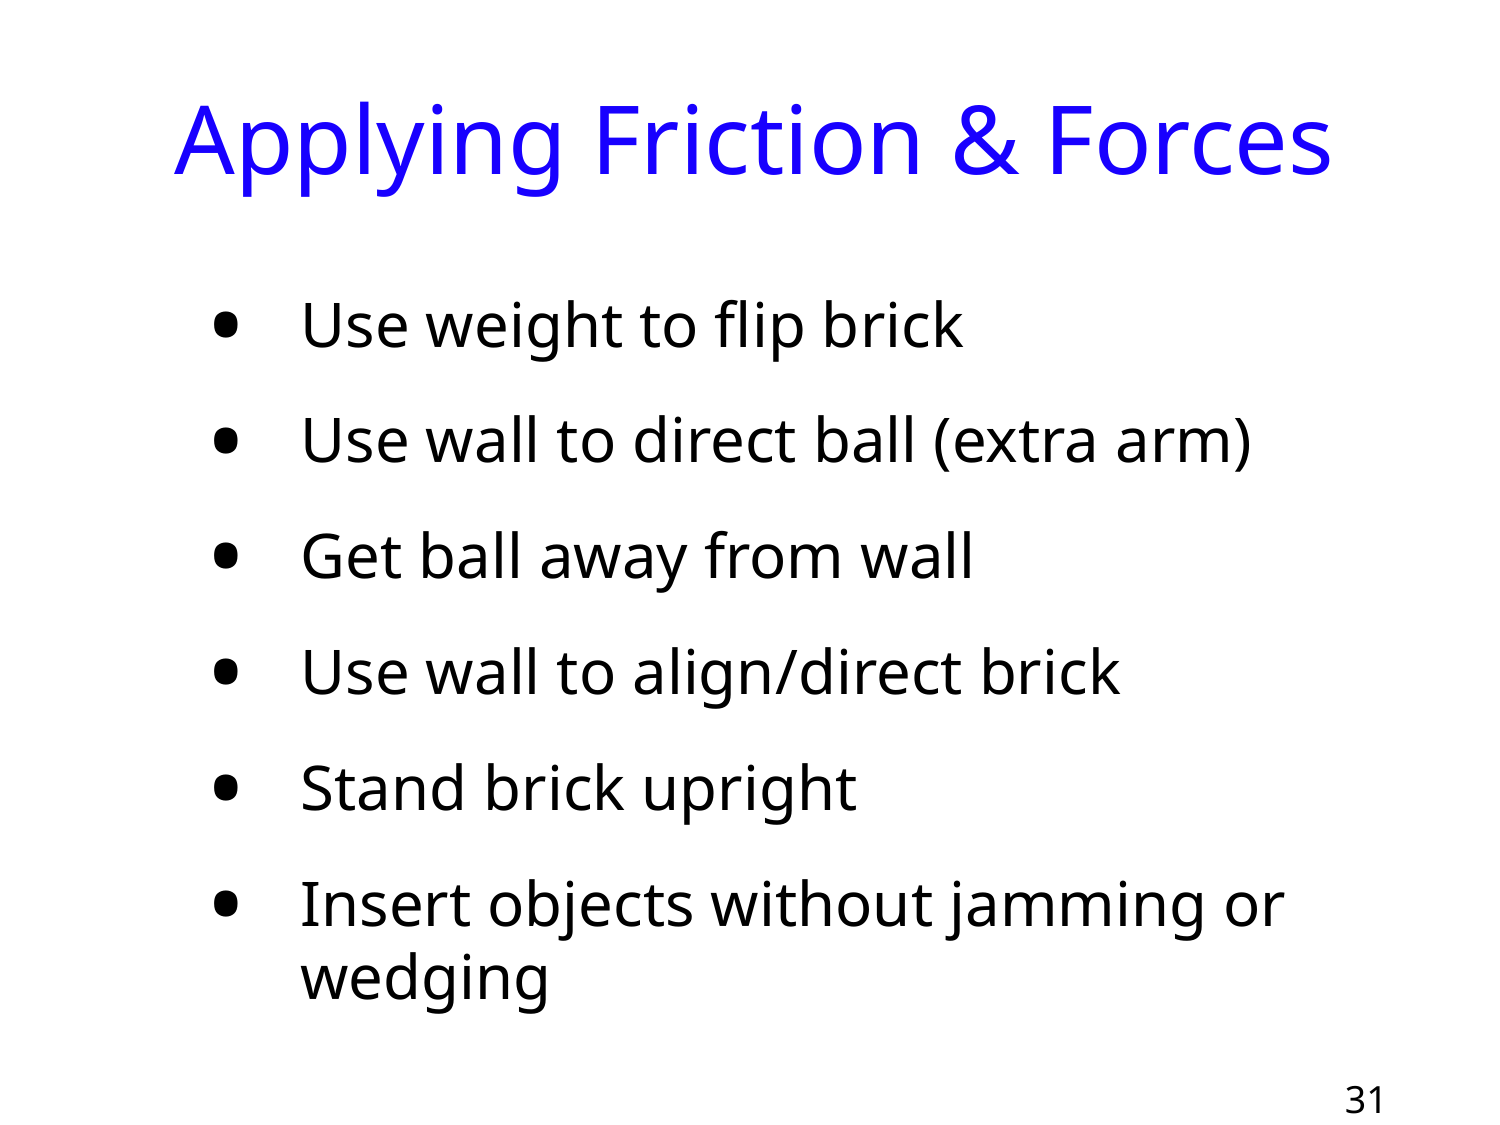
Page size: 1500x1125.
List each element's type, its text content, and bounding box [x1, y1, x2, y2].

title Applying Friction & Forces [60, 21, 1449, 252]
list Use weight to flip brick Use wall to direct ball (extra arm) Get ball away from wall Use wall to align/direct brick Stand brick upright Insert objects without jamming or wedging [146, 275, 1354, 1023]
